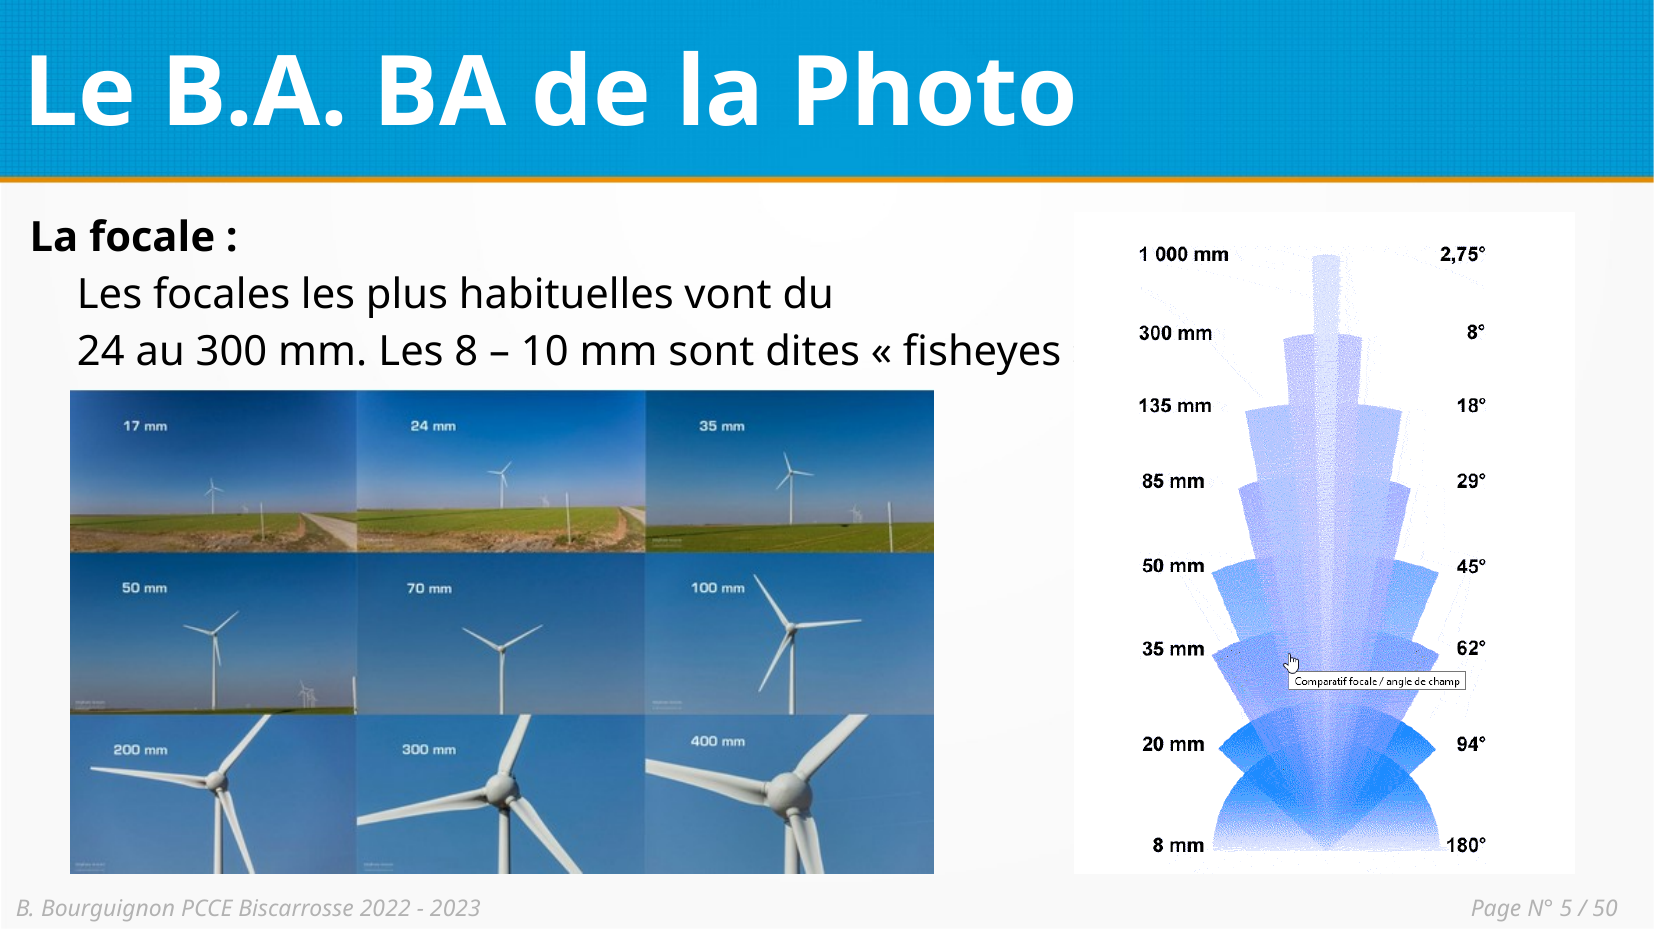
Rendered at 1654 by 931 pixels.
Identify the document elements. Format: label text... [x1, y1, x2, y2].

picture [0, 175, 1654, 931]
title Le B.A. BA de la Photo [23, 17, 1619, 154]
text_box La focale : Les focales les plus habituelles vont du 24 au 300 mm. Les 8 – 10 mm sont dites « fisheyes ». [23, 200, 1619, 615]
